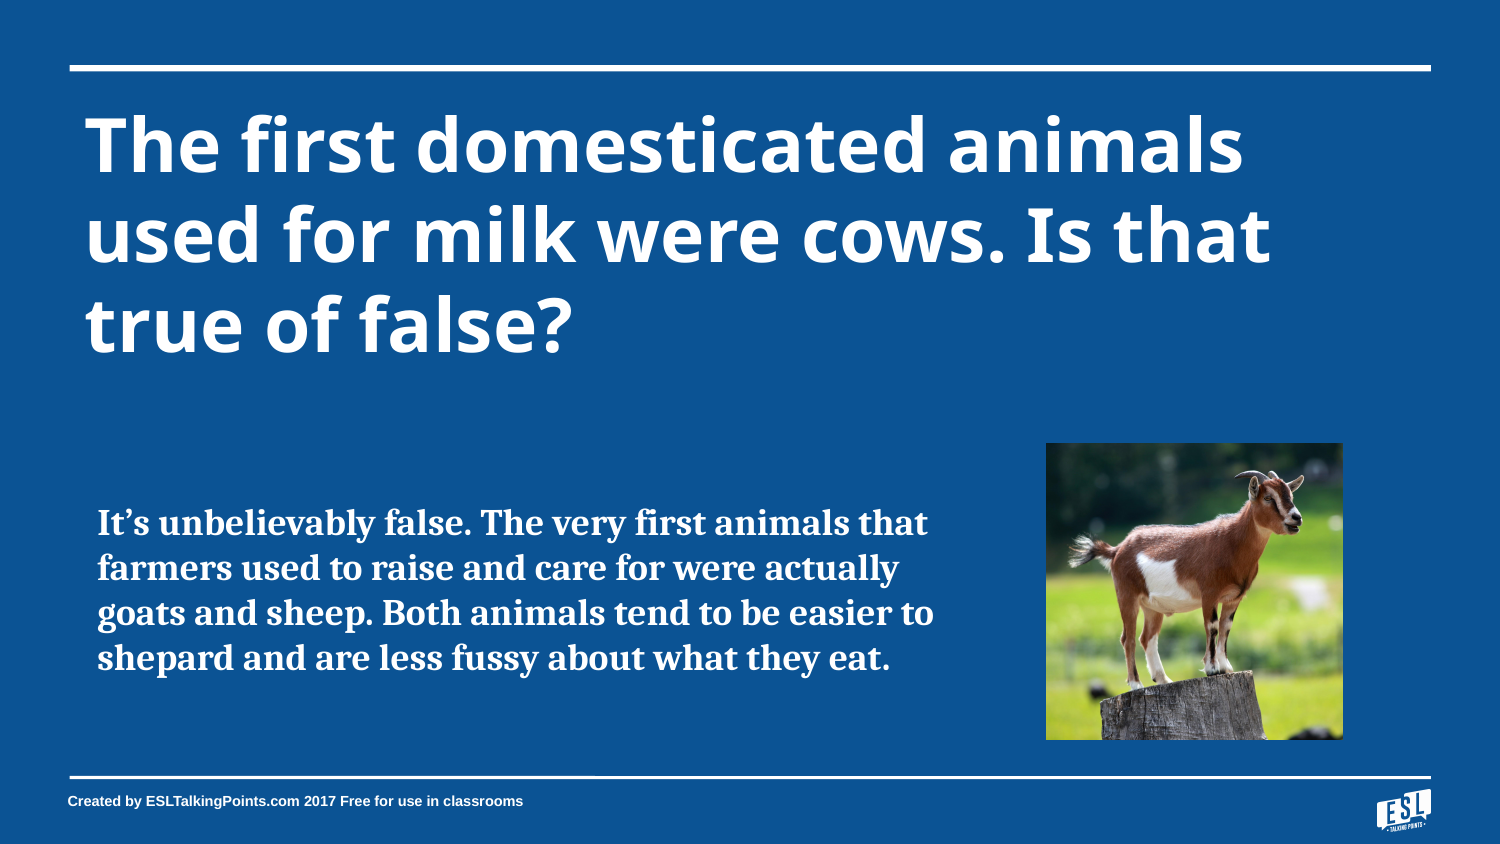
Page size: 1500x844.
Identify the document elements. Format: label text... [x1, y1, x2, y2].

title It’s unbelievably false. The very first animals that farmers used to raise and care for were actually goats and sheep. Both animals tend to be easier to shepard and are less fussy about what they eat. [82, 483, 989, 740]
title The first domesticated animals used for milk were cows. Is that true of false? [69, 82, 1431, 444]
text_box Created by ESLTalkingPoints.com 2017 Free for use in classrooms [52, 779, 1070, 822]
picture [1046, 443, 1343, 740]
picture [1377, 789, 1431, 832]
